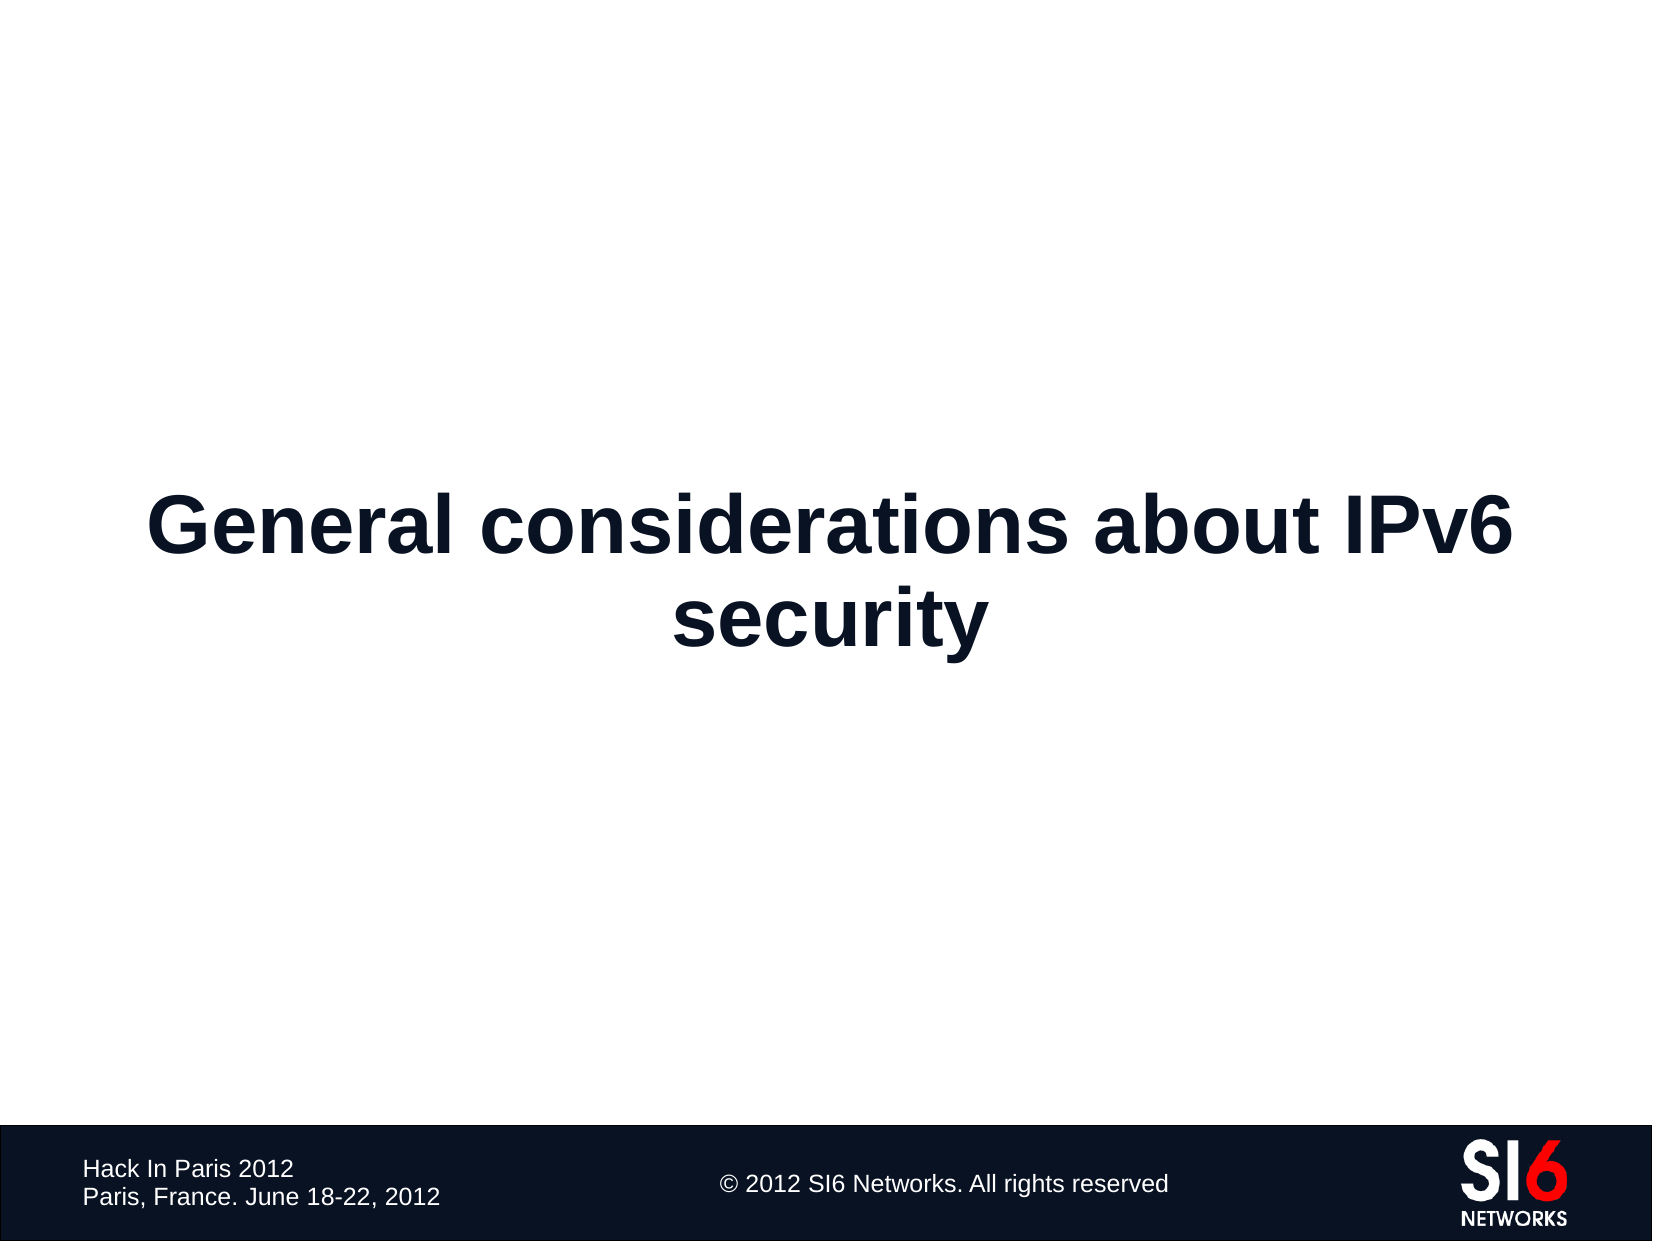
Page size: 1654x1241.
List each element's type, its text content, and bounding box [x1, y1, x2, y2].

title General considerations about IPv6 security [86, 467, 1576, 676]
picture [1461, 1139, 1567, 1226]
